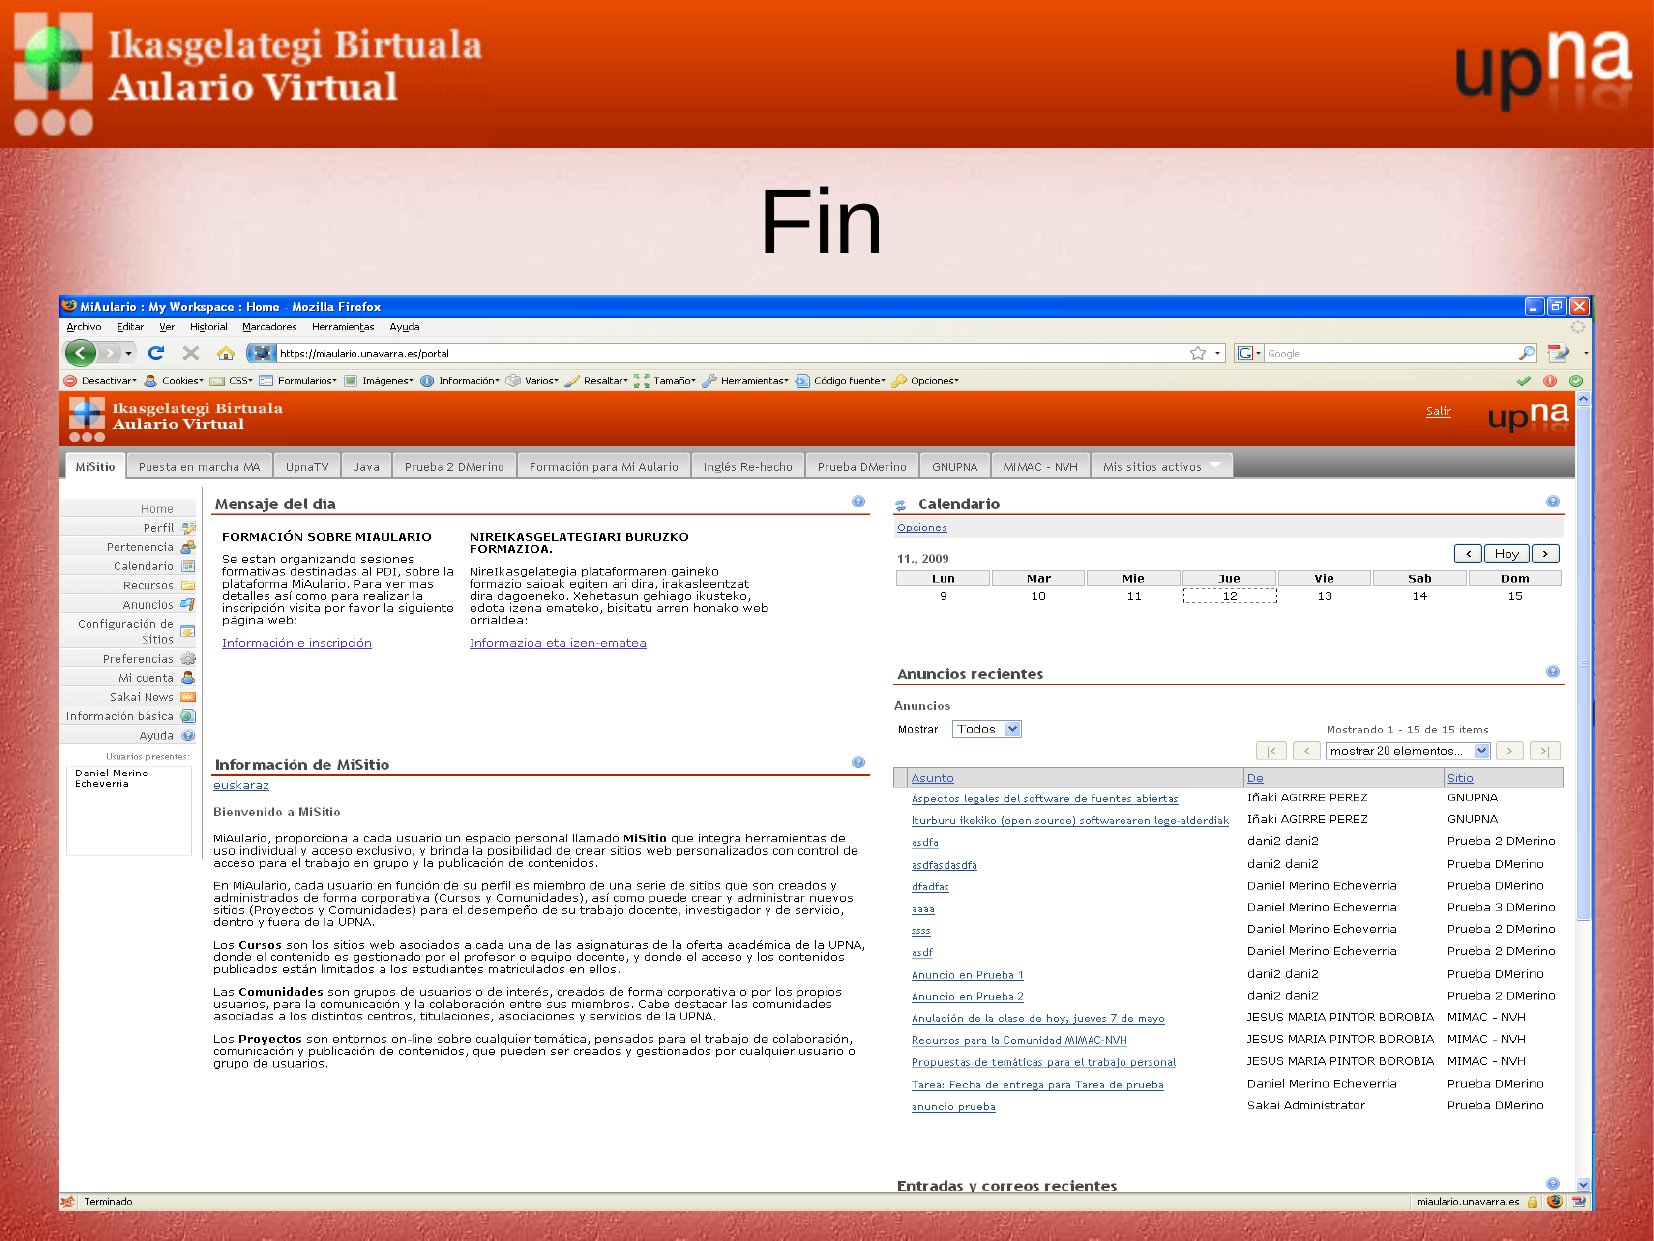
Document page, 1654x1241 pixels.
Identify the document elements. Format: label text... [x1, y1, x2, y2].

picture [0, 0, 1654, 1241]
title Fin [77, 148, 1566, 295]
